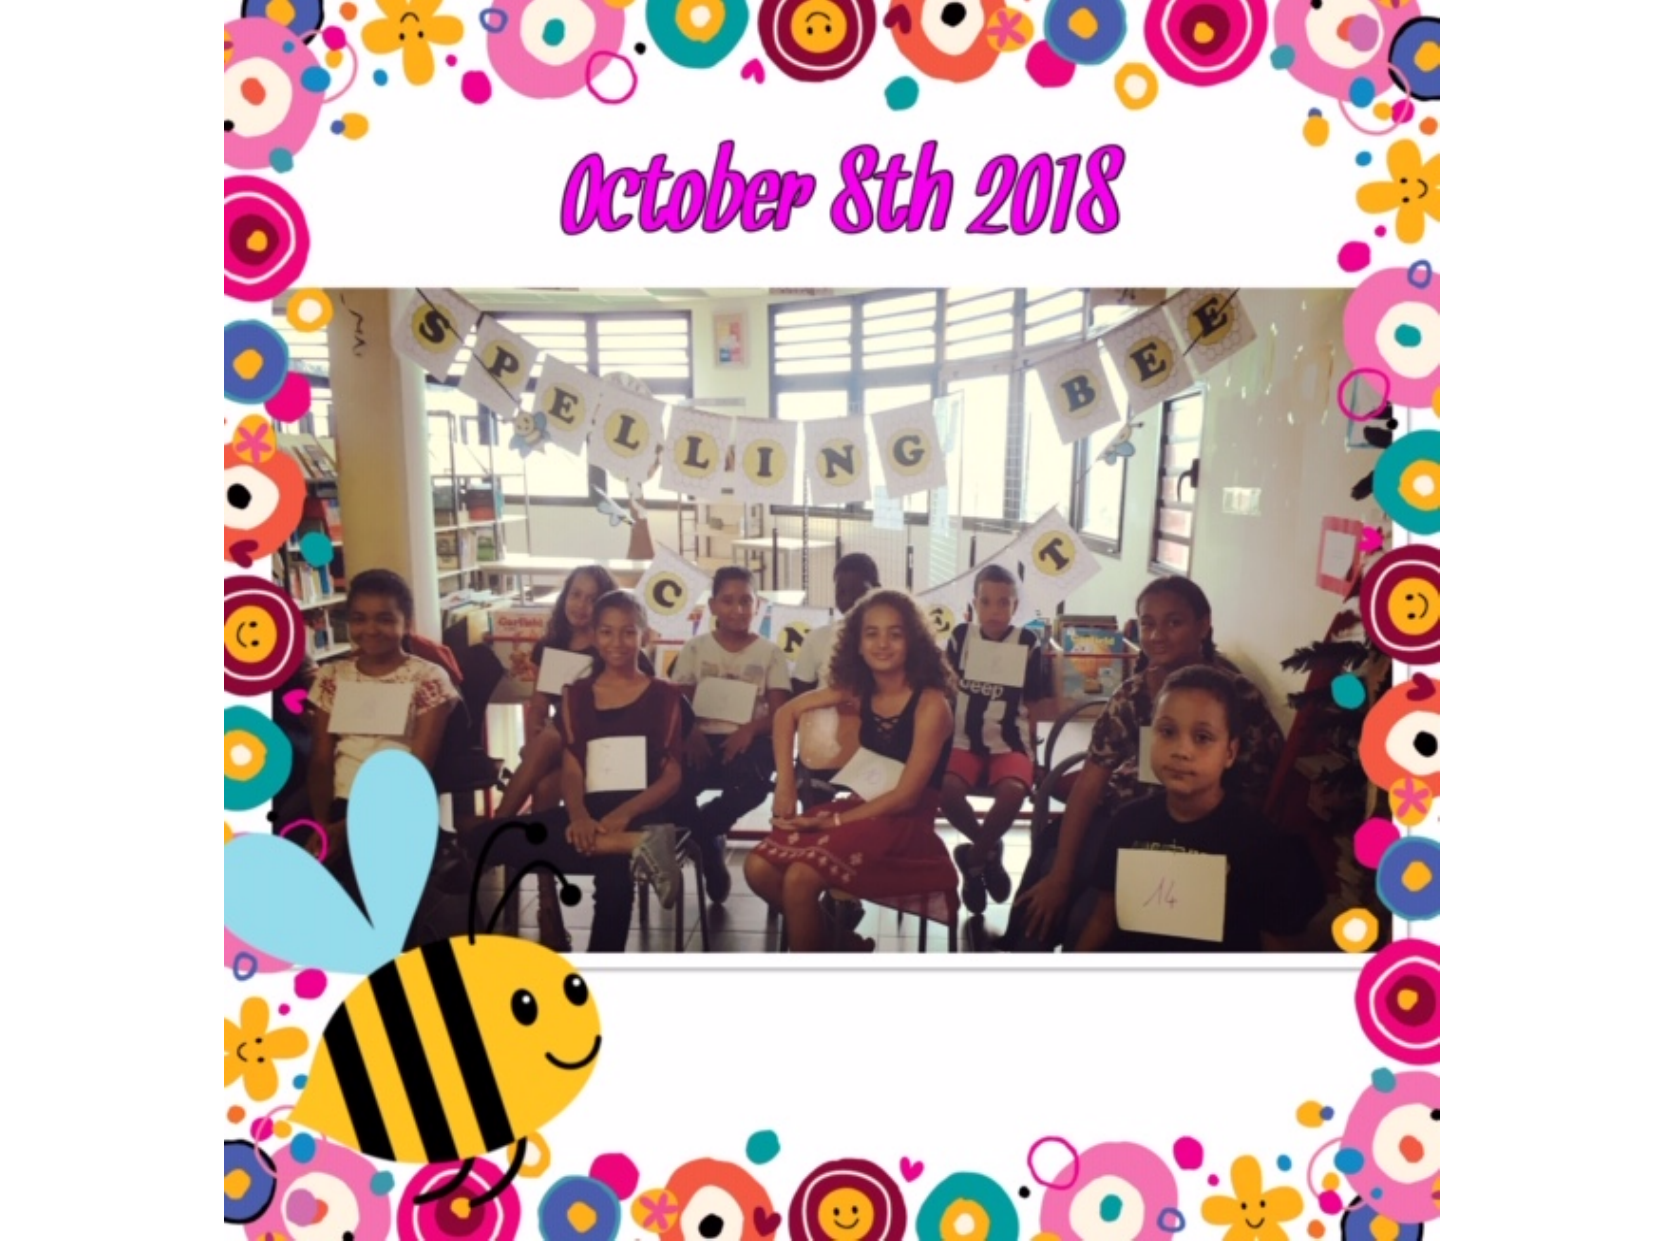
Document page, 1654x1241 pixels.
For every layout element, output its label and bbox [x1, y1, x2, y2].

picture [224, 0, 1440, 1241]
